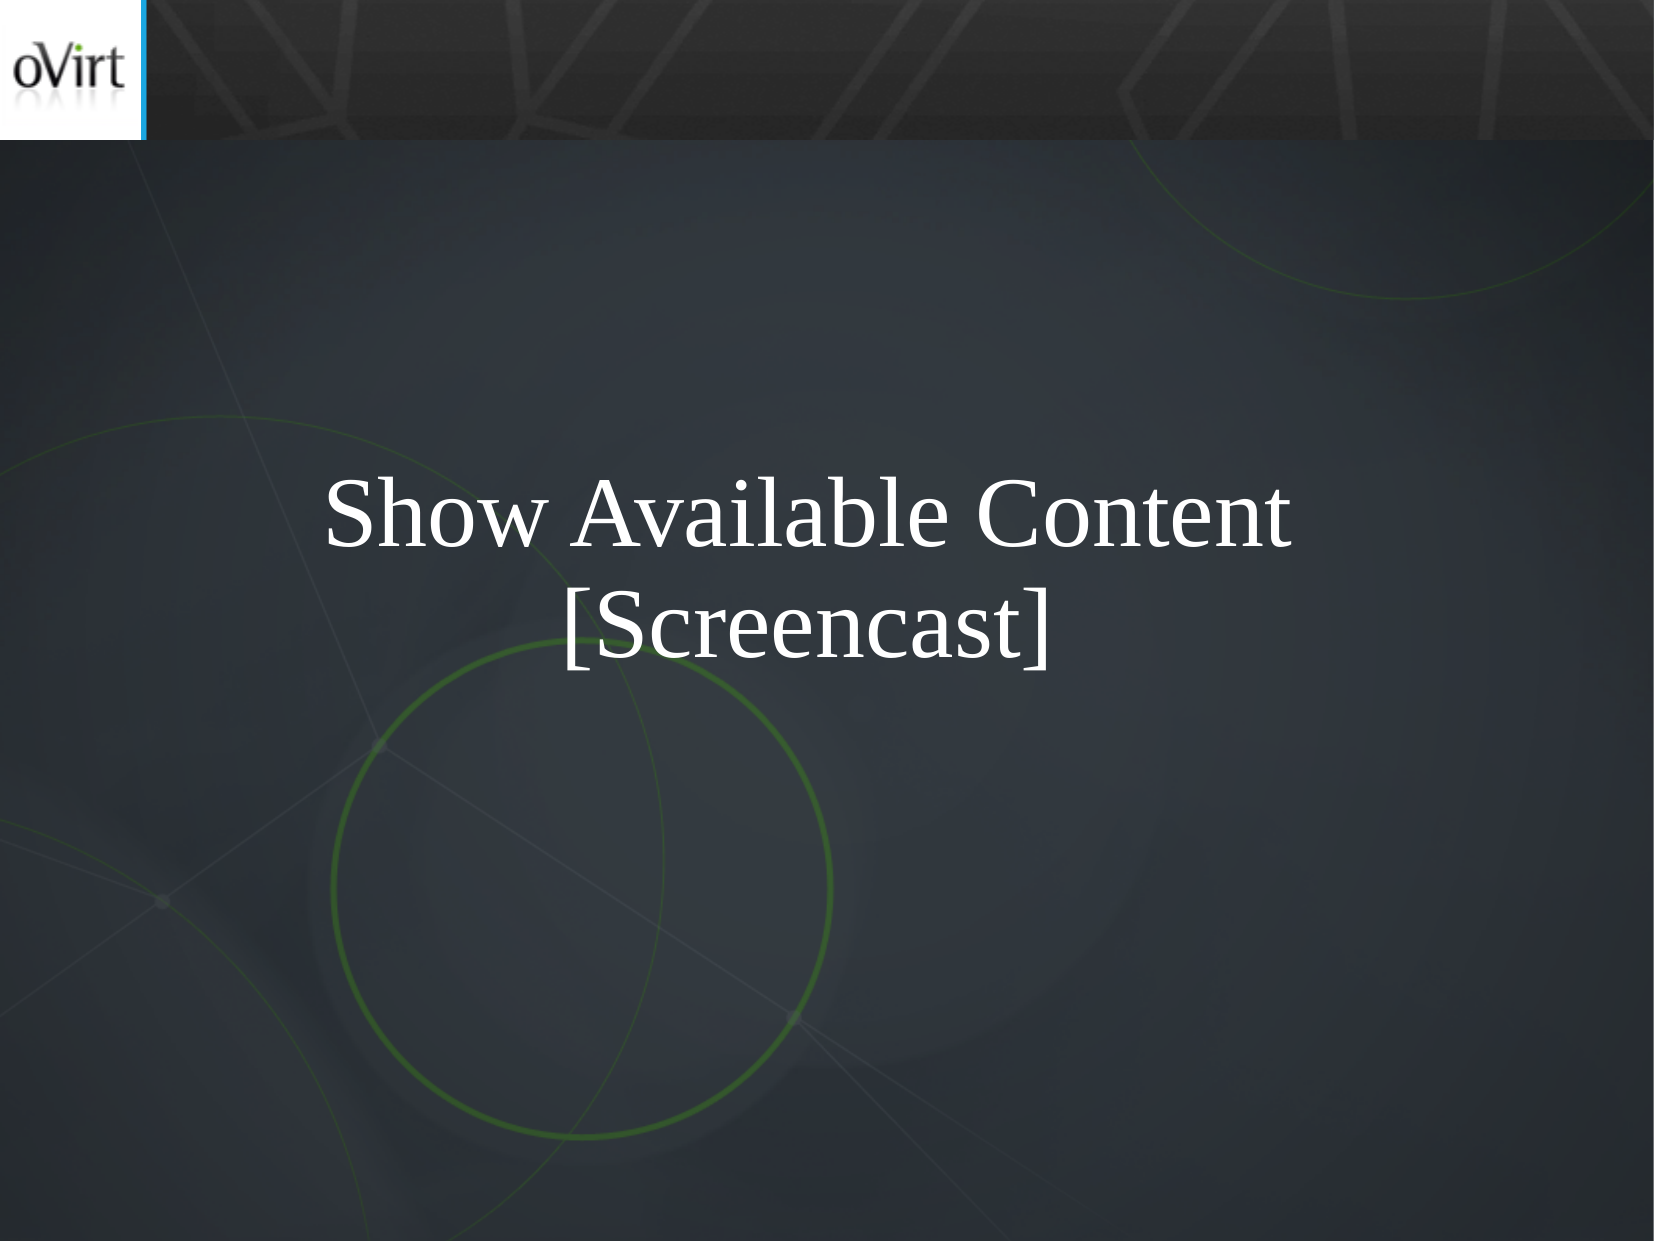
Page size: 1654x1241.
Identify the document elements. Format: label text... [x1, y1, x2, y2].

text_box Show Available Content [Screencast] [307, 450, 1654, 689]
picture [0, 0, 1654, 1241]
